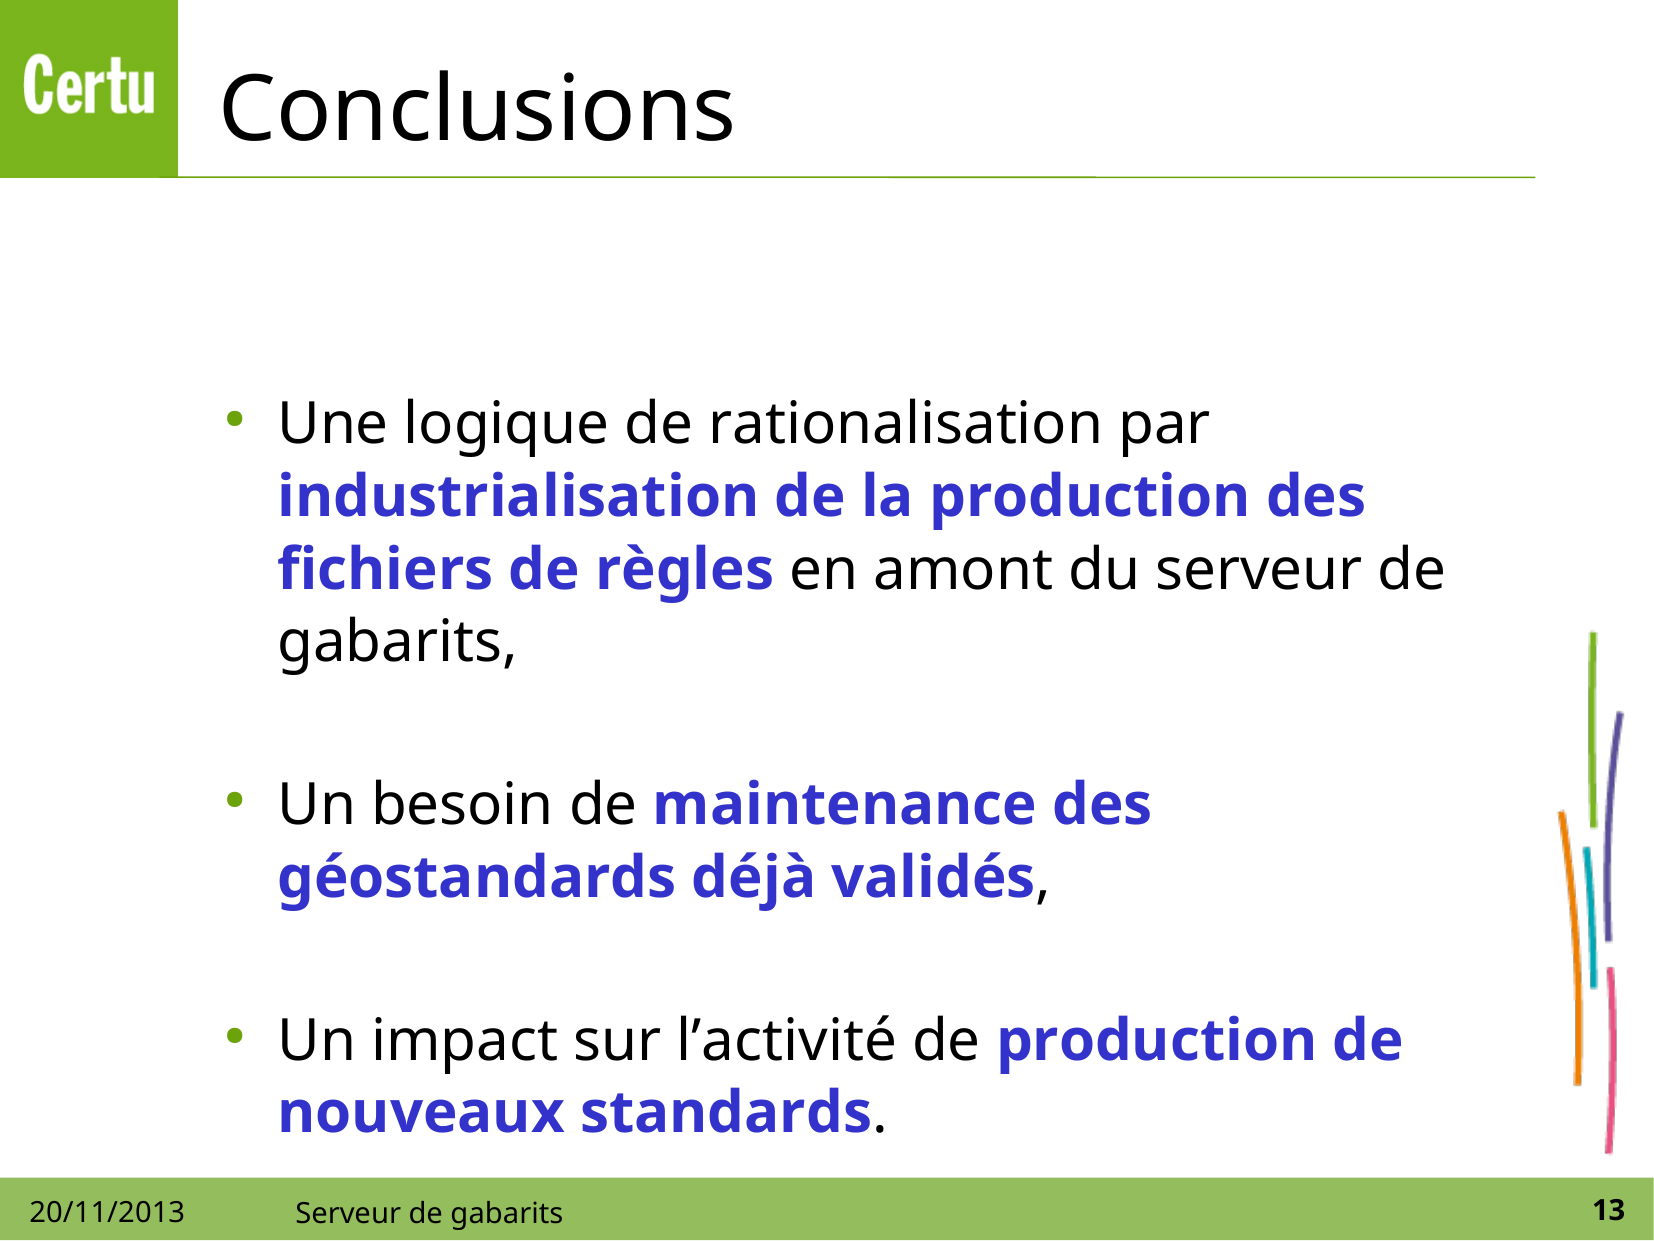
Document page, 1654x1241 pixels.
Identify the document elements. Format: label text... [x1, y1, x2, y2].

title Conclusions [218, 43, 1536, 159]
picture [1535, 620, 1654, 1165]
picture [0, 0, 178, 178]
text_box 20/11/2013 [29, 1180, 266, 1240]
text_box <numéro> [1564, 1180, 1654, 1240]
text_box Serveur de gabarits [295, 1192, 1536, 1230]
list Une logique de rationalisation par industrialisation de la production des fichiers de règles en amont du serveur de gabarits, Un besoin de maintenance des géostandards déjà validés, Un impact sur l’activité de production de nouveaux standards. [206, 295, 1536, 1114]
